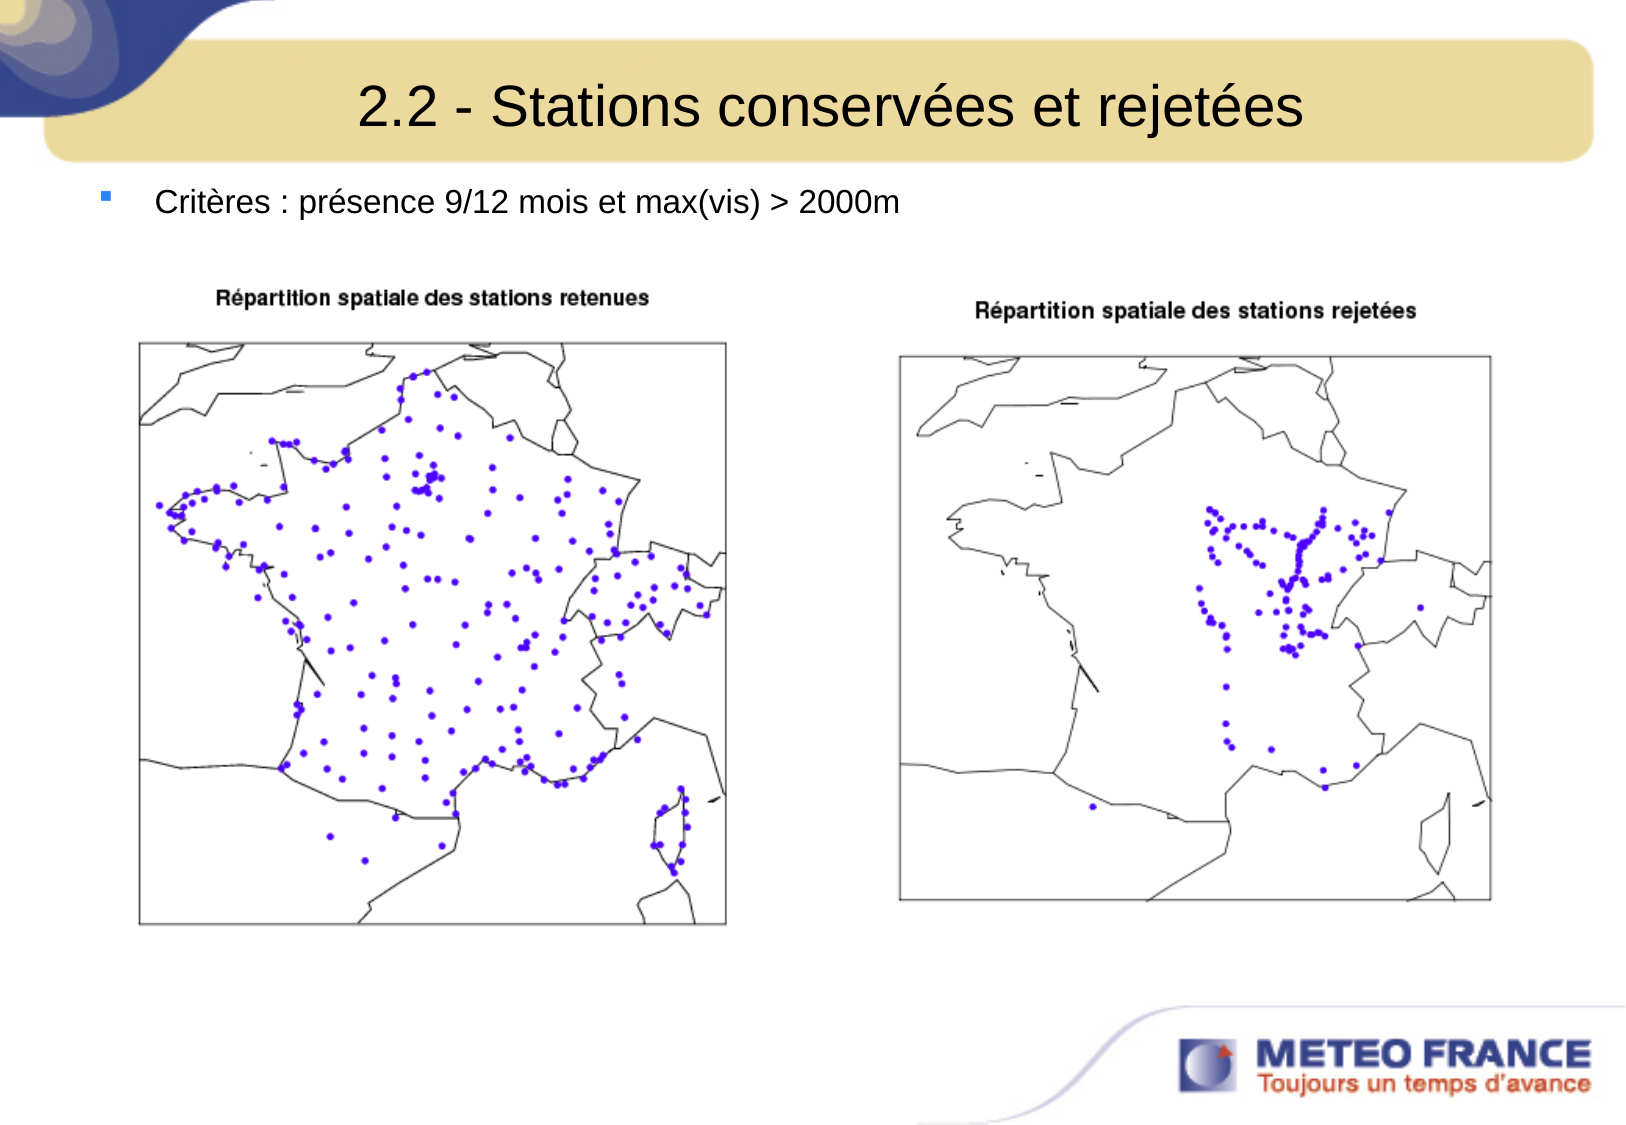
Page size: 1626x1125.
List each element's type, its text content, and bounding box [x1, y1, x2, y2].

title 2.2 - Stations conservées et rejetées [185, 44, 1479, 162]
picture [0, 0, 1626, 1125]
list Critères : présence 9/12 mois et max(vis) > 2000m [83, 172, 1542, 243]
